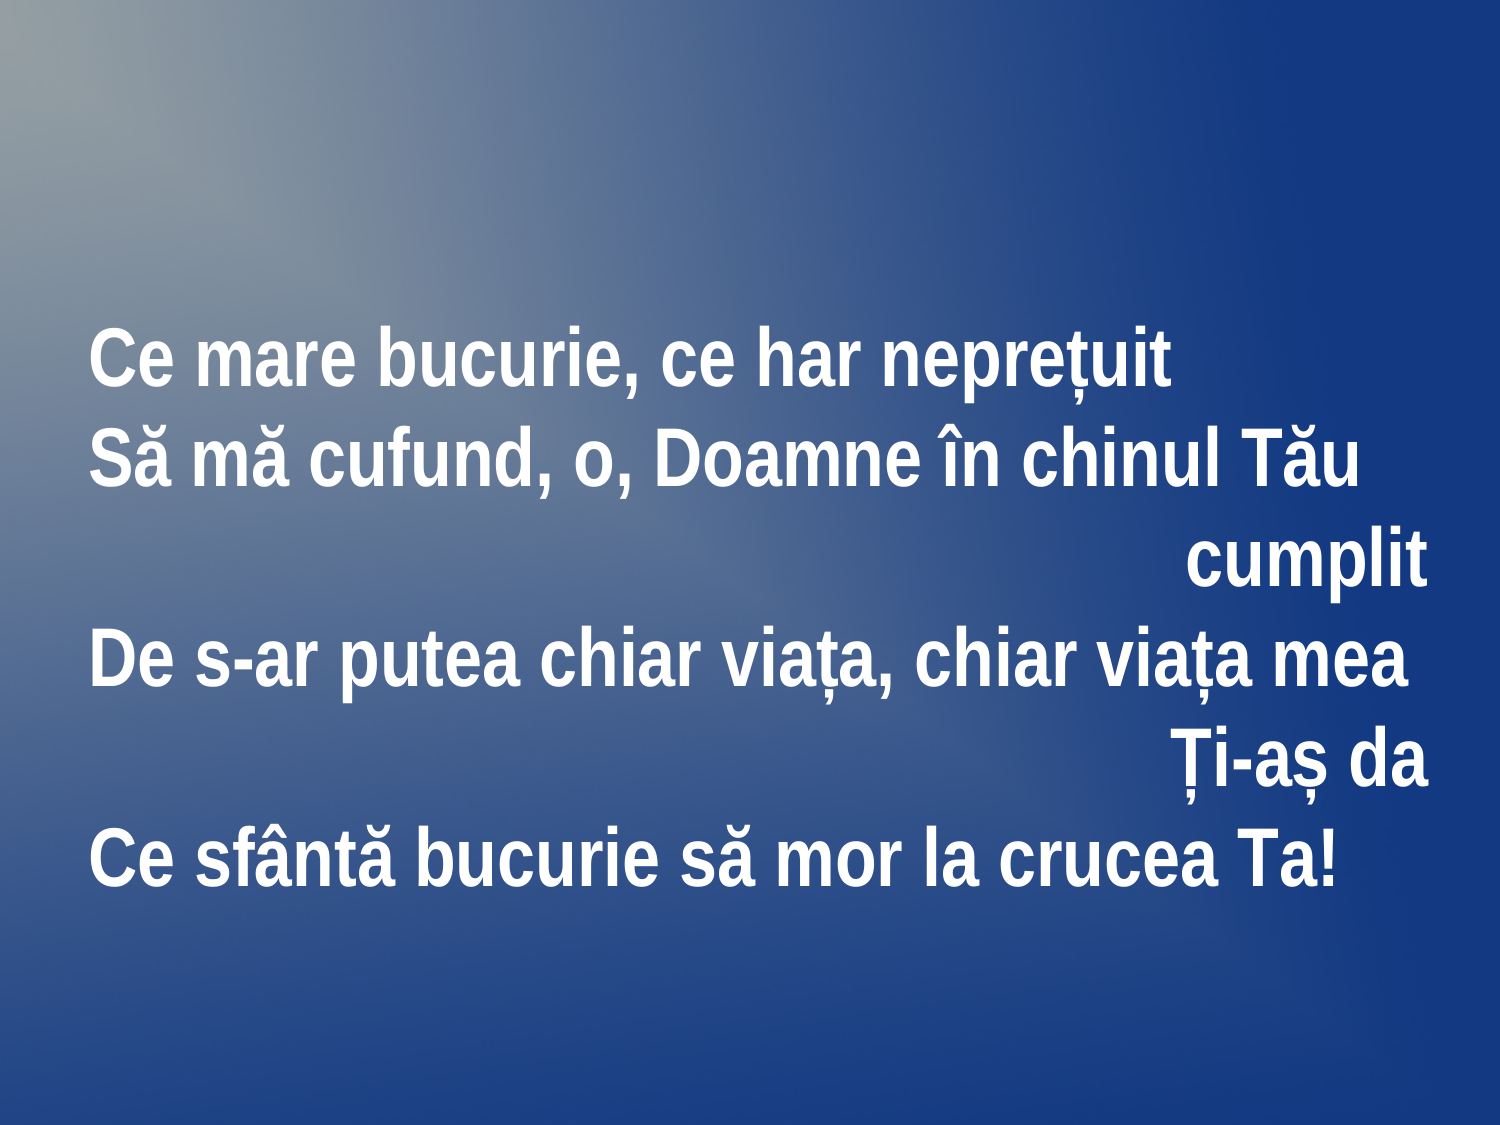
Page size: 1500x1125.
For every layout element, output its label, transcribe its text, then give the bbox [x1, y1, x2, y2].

text_box Ce mare bucurie, ce har neprețuit Să mă cufund, o, Doamne în chinul Tău cumplit De s-ar putea chiar viața, chiar viața mea Ți-aș da Ce sfântă bucurie să mor la crucea Ta! [73, 295, 1444, 911]
picture [0, 0, 1500, 1125]
